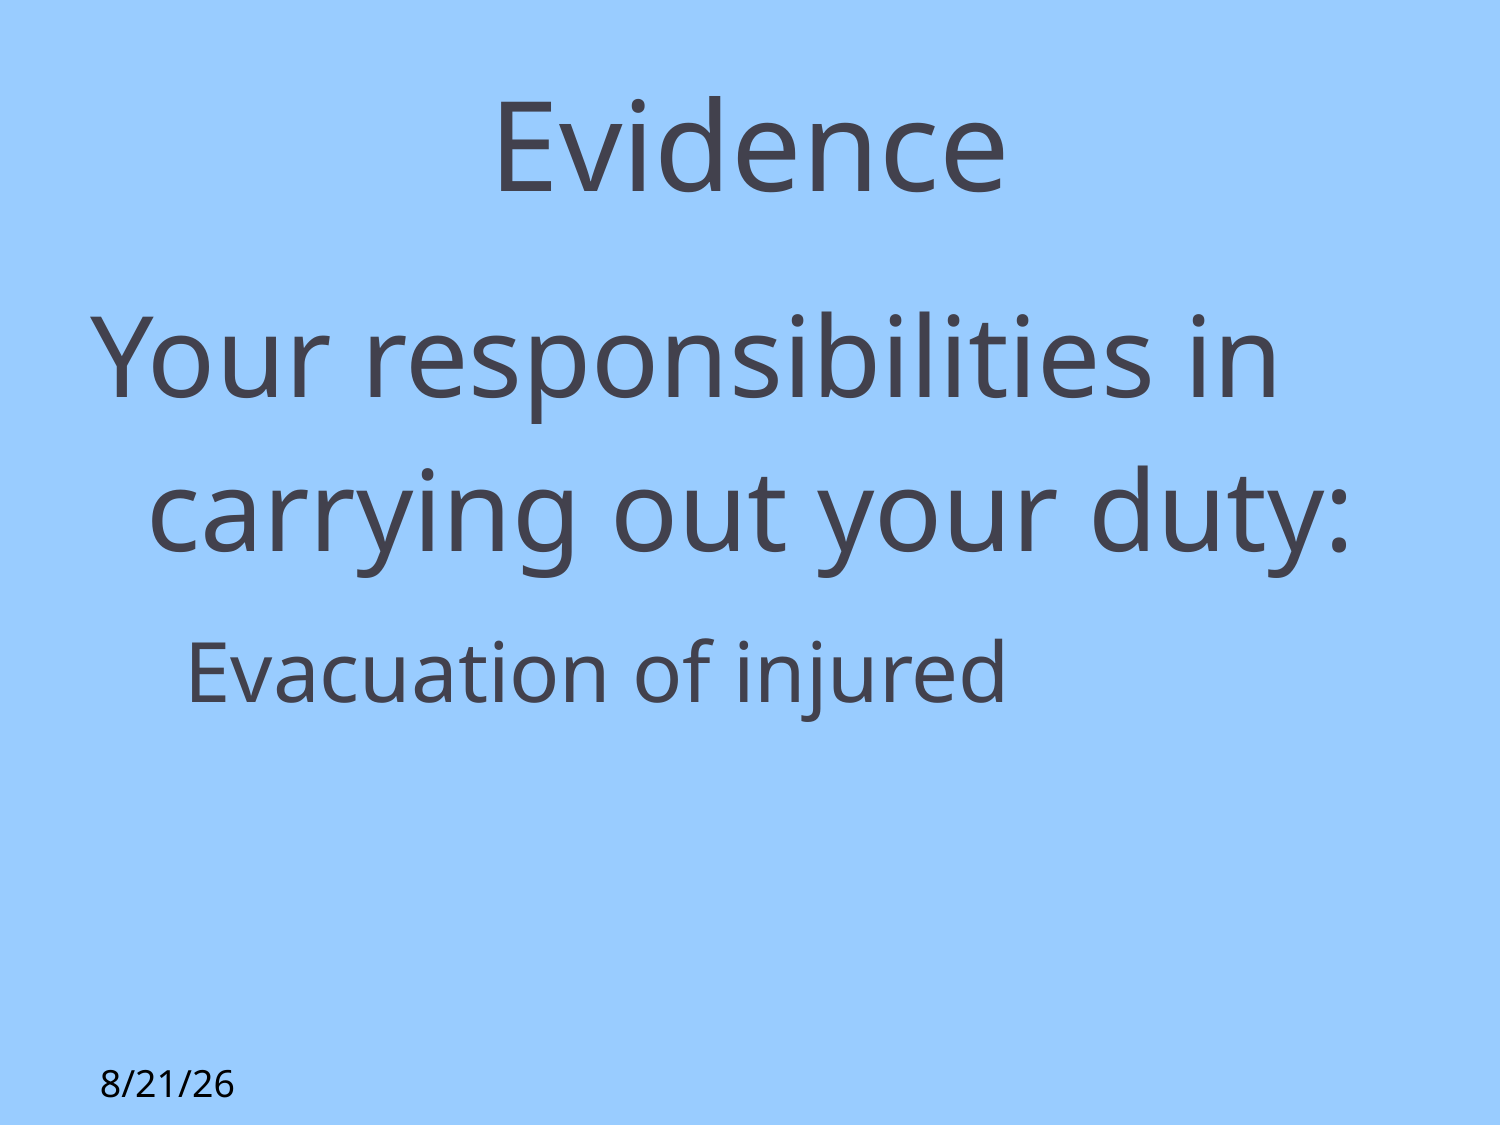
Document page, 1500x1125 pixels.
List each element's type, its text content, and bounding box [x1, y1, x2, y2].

list Your responsibilities in carrying out your duty: Evacuation of injured [75, 262, 1425, 1028]
title Evidence [75, 33, 1425, 244]
